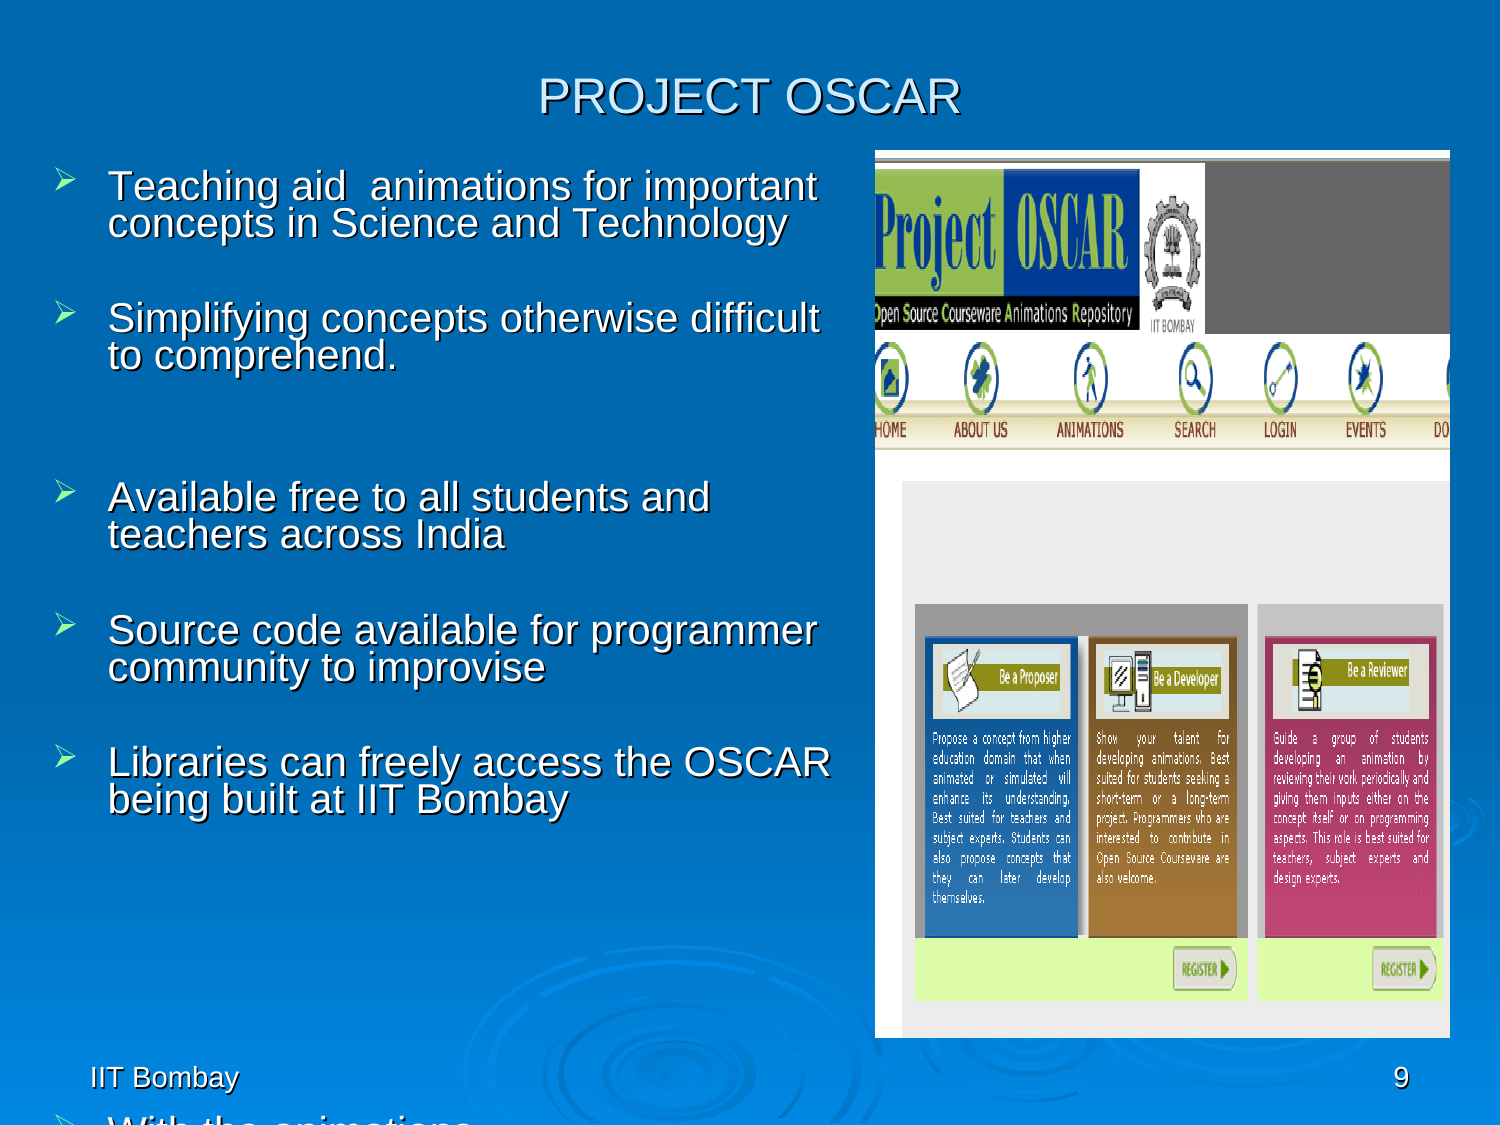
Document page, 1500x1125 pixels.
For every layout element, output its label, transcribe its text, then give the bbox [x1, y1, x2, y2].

picture [875, 149, 1450, 1038]
list Teaching aid animations for important concepts in Science and Technology Simplifying concepts otherwise difficult to comprehend. Available free to all students and teachers across India Source code available for programmer community to improvise Libraries can freely access the OSCAR being built at IIT Bombay With the animations [37, 162, 863, 1125]
title PROJECT OSCAR [75, 24, 1426, 168]
